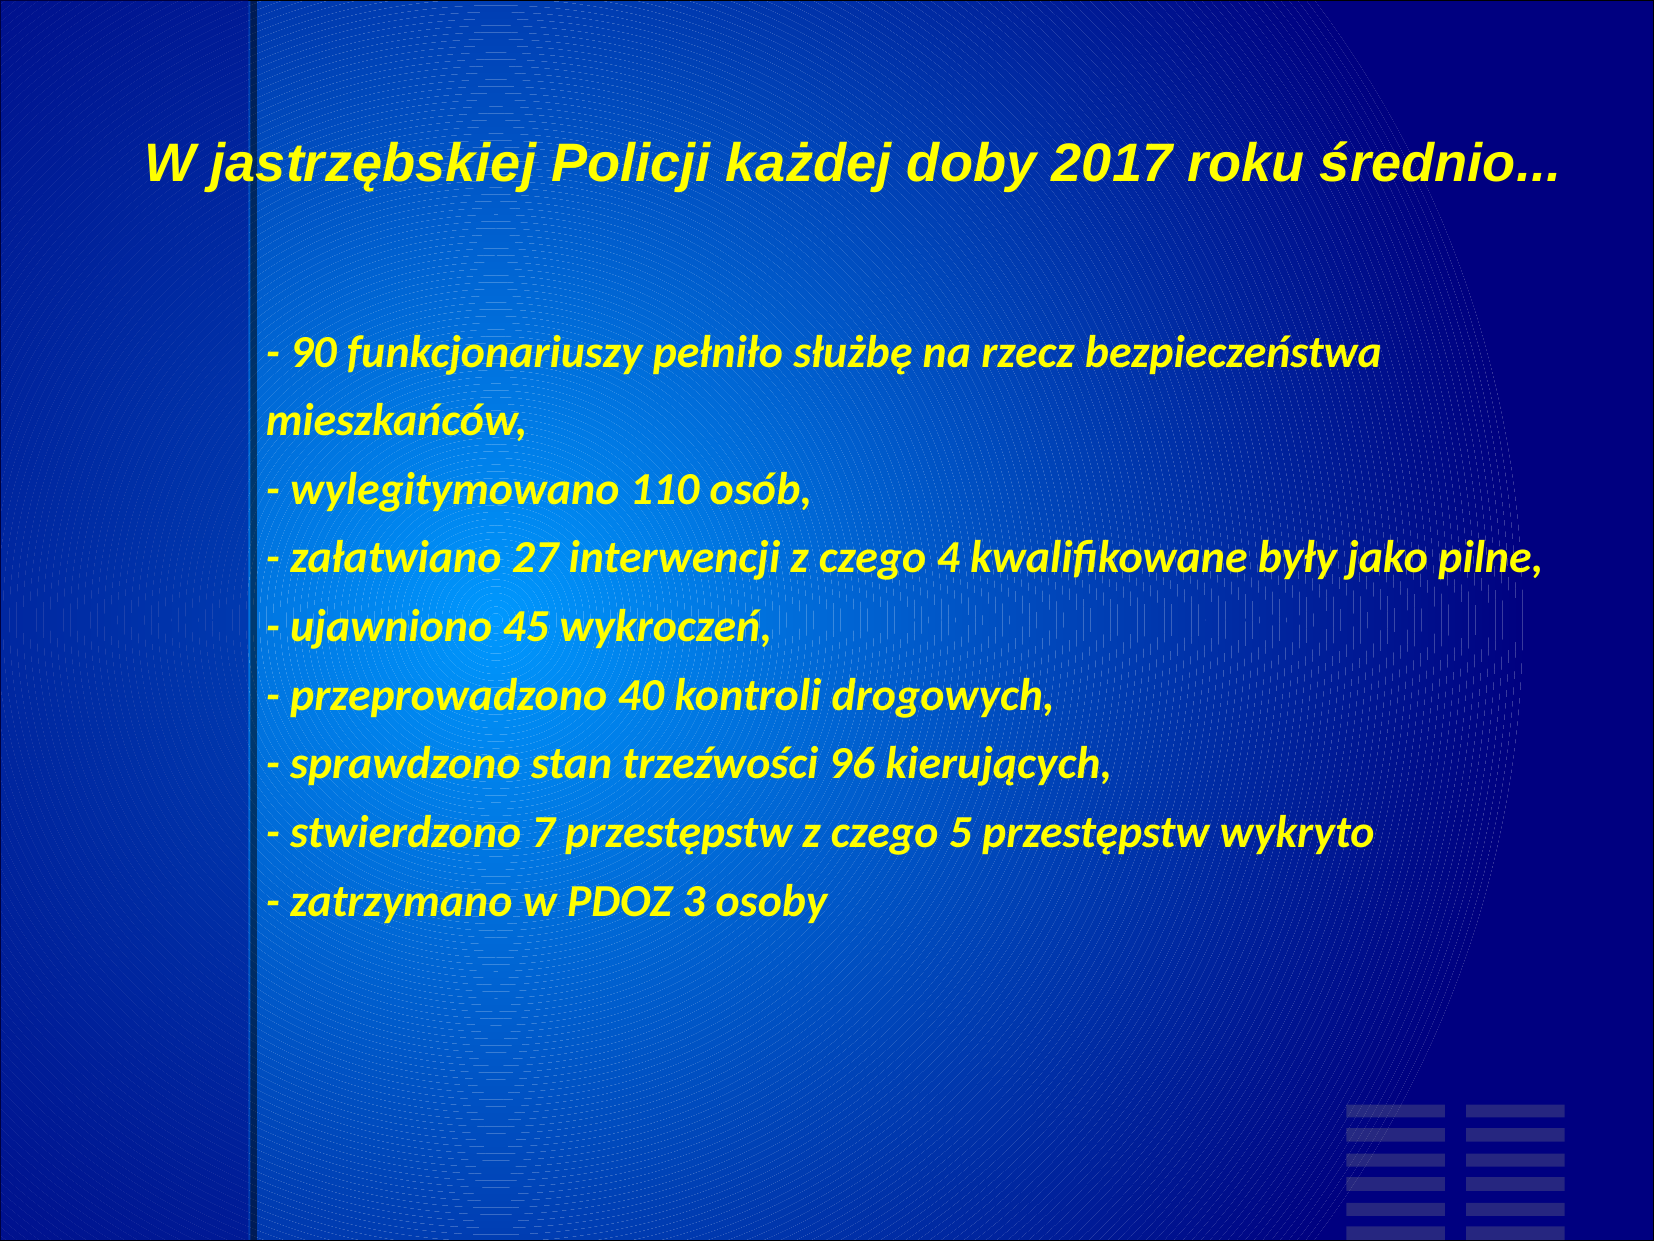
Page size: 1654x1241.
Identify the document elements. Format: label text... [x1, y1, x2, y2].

title W jastrzębskiej Policji każdej doby 2017 roku średnio... [118, 59, 1590, 267]
text_box - 90 funkcjonariuszy pełniło służbę na rzecz bezpieczeństwa mieszkańców, - wylegitymowano 110 osób, - załatwiano 27 interwencji z czego 4 kwalifikowane były jako pilne, - ujawniono 45 wykroczeń, - przeprowadzono 40 kontroli drogowych, - sprawdzono stan trzeźwości 96 kierujących, - stwierdzono 7 przestępstw z czego 5 przestępstw wykryto - zatrzymano w PDOZ 3 osoby [265, 251, 1625, 1028]
